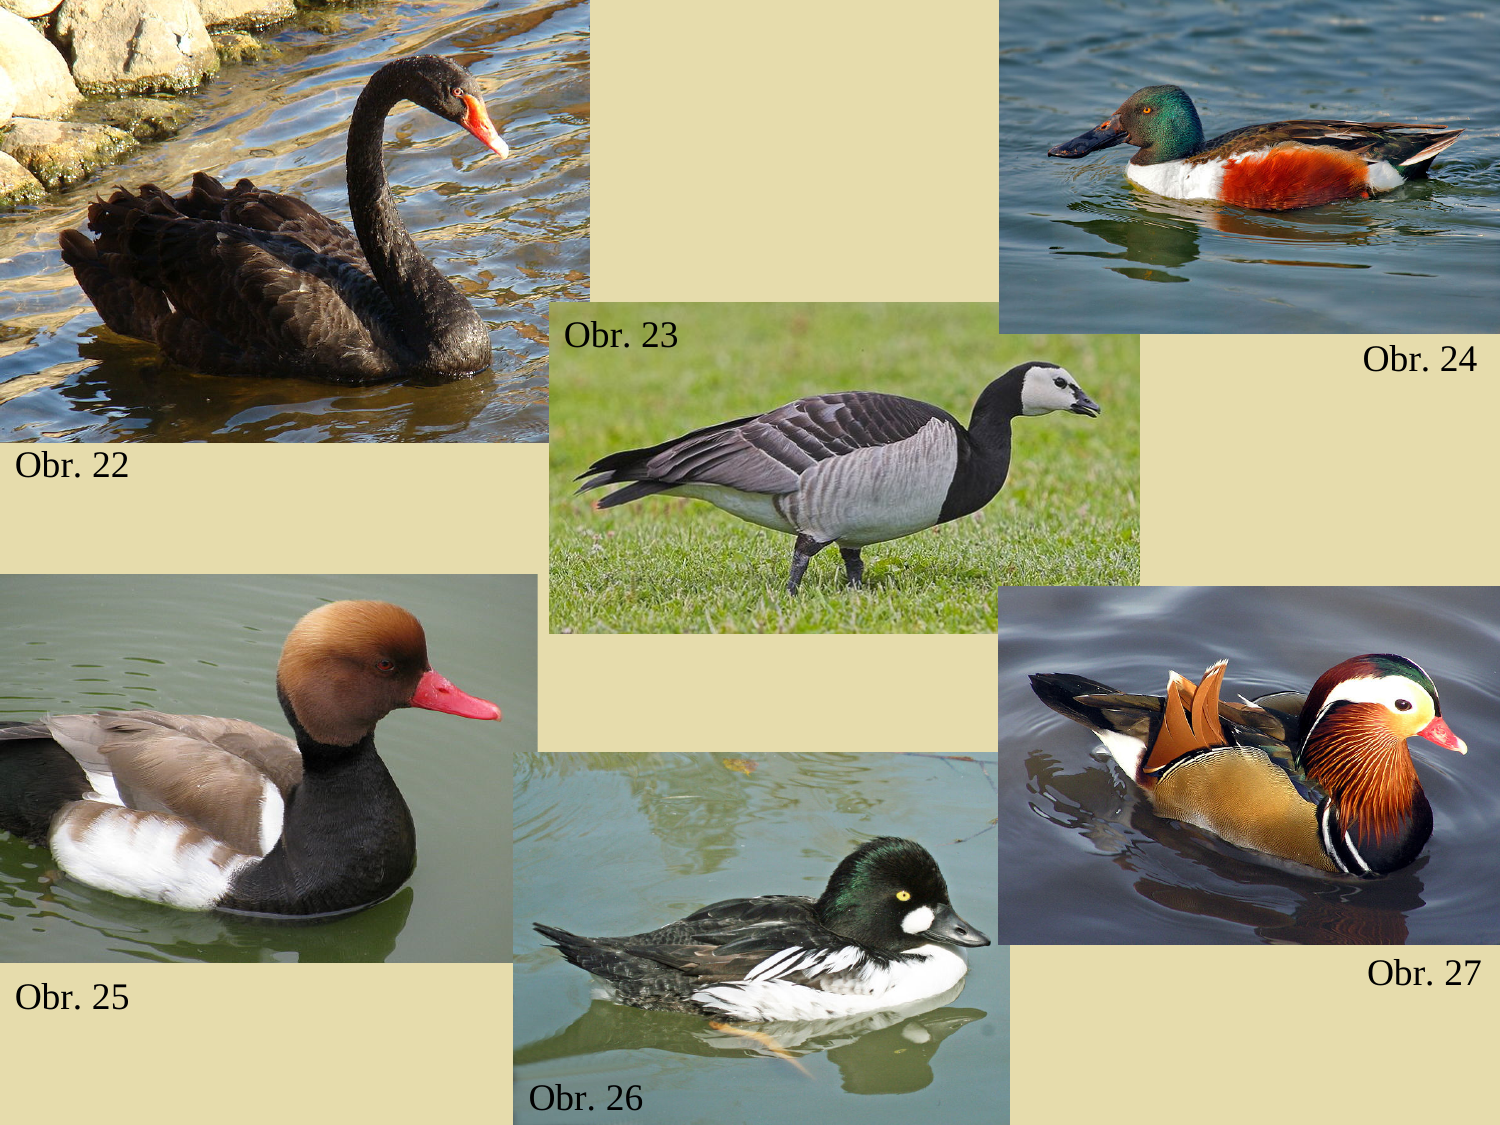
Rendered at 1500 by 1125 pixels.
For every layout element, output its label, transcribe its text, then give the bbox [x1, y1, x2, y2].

picture [0, 0, 1500, 1125]
text_box Obr. 25 [0, 964, 184, 1025]
text_box Obr. 22 [0, 432, 160, 493]
text_box Obr. 23 [549, 302, 703, 364]
text_box Obr. 27 [1352, 940, 1500, 1002]
text_box Obr. 26 [513, 1064, 715, 1125]
text_box Obr. 24 [1328, 326, 1500, 387]
